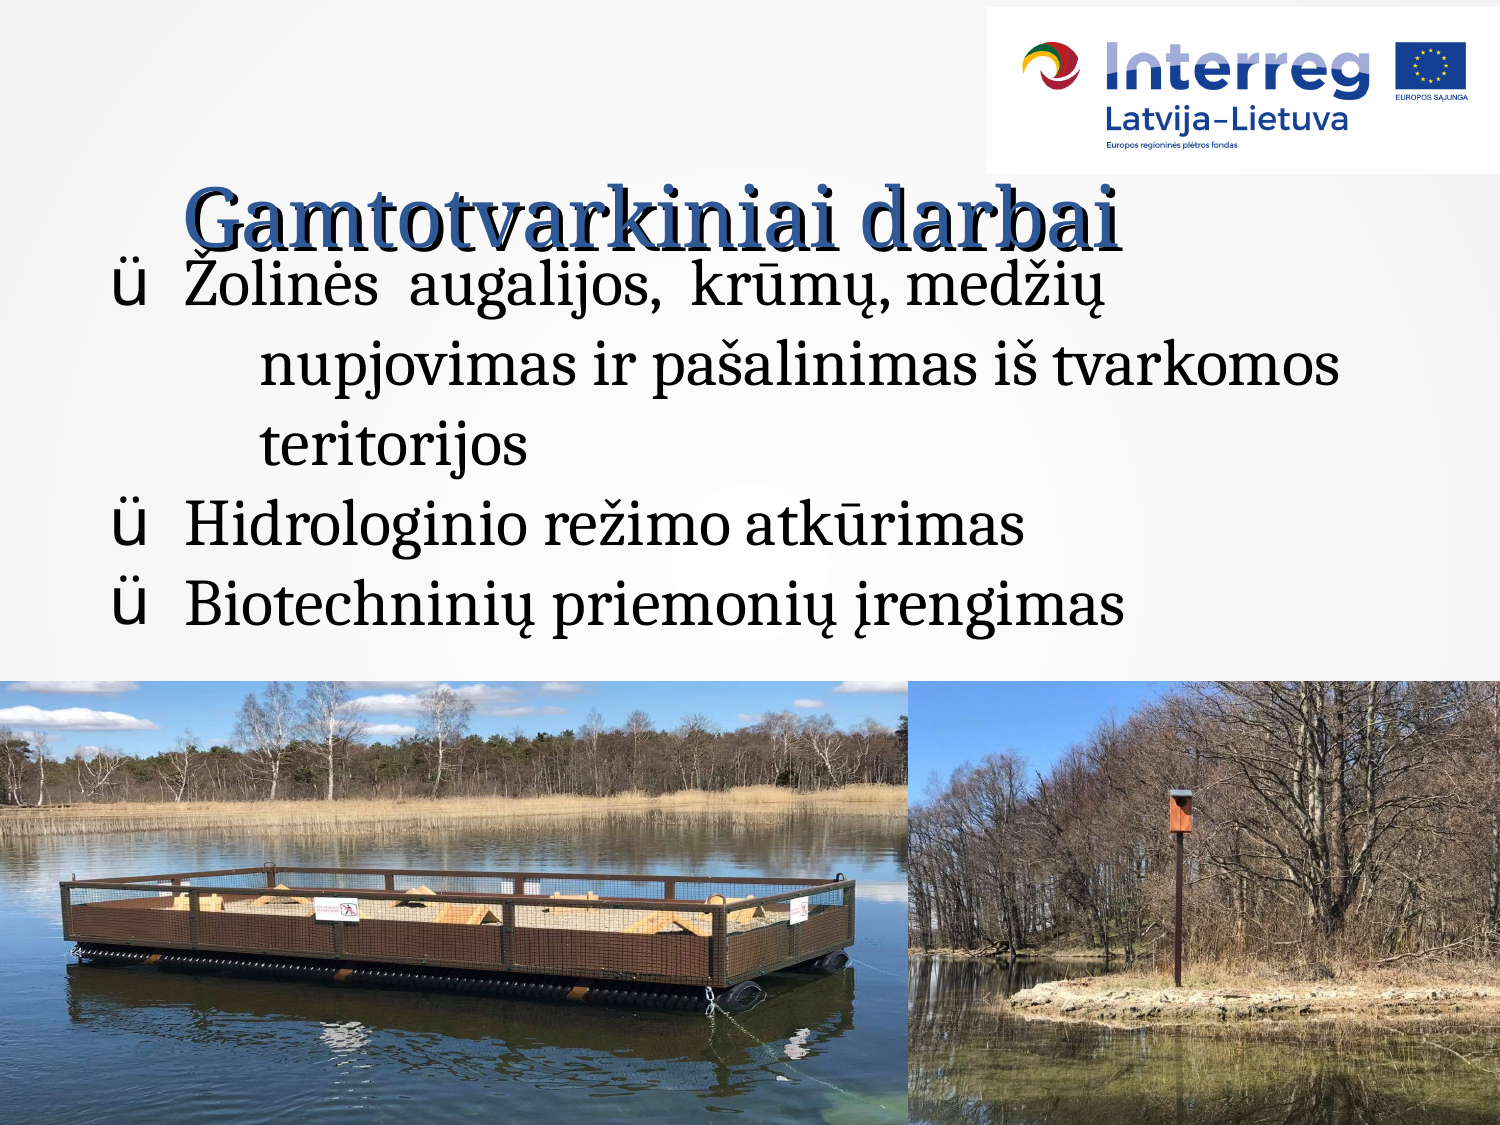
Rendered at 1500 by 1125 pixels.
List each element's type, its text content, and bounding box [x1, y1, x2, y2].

picture [987, 7, 1500, 174]
title Gamtotvarkiniai darbai [135, 134, 1188, 231]
text_box Žolinės augalijos, krūmų, medžių nupjovimas ir pašalinimas iš tvarkomos teritorijos Hidrologinio režimo atkūrimas Biotechninių priemonių įrengimas [94, 231, 1371, 681]
picture [0, 681, 1500, 1125]
